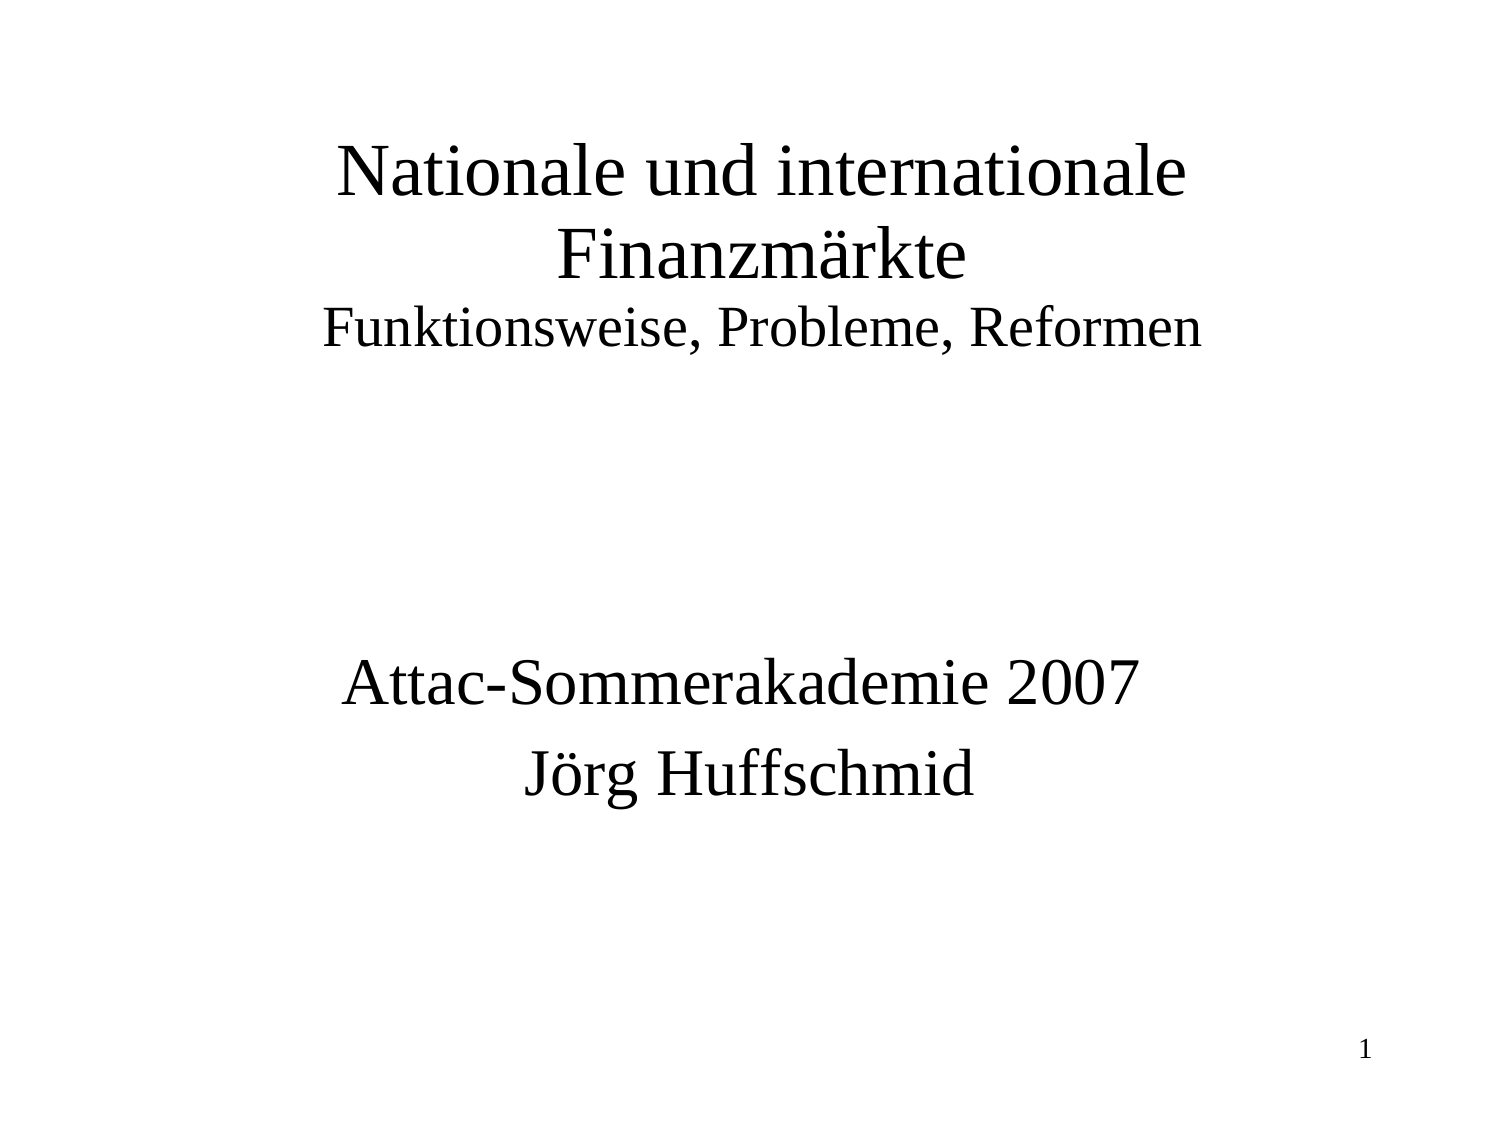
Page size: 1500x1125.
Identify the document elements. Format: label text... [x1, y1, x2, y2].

title Nationale und internationale Finanzmärkte Funktionsweise, Probleme, Reformen [125, 120, 1401, 368]
subtitle Attac-Sommerakademie 2007 Jörg Huffschmid [225, 637, 1276, 926]
